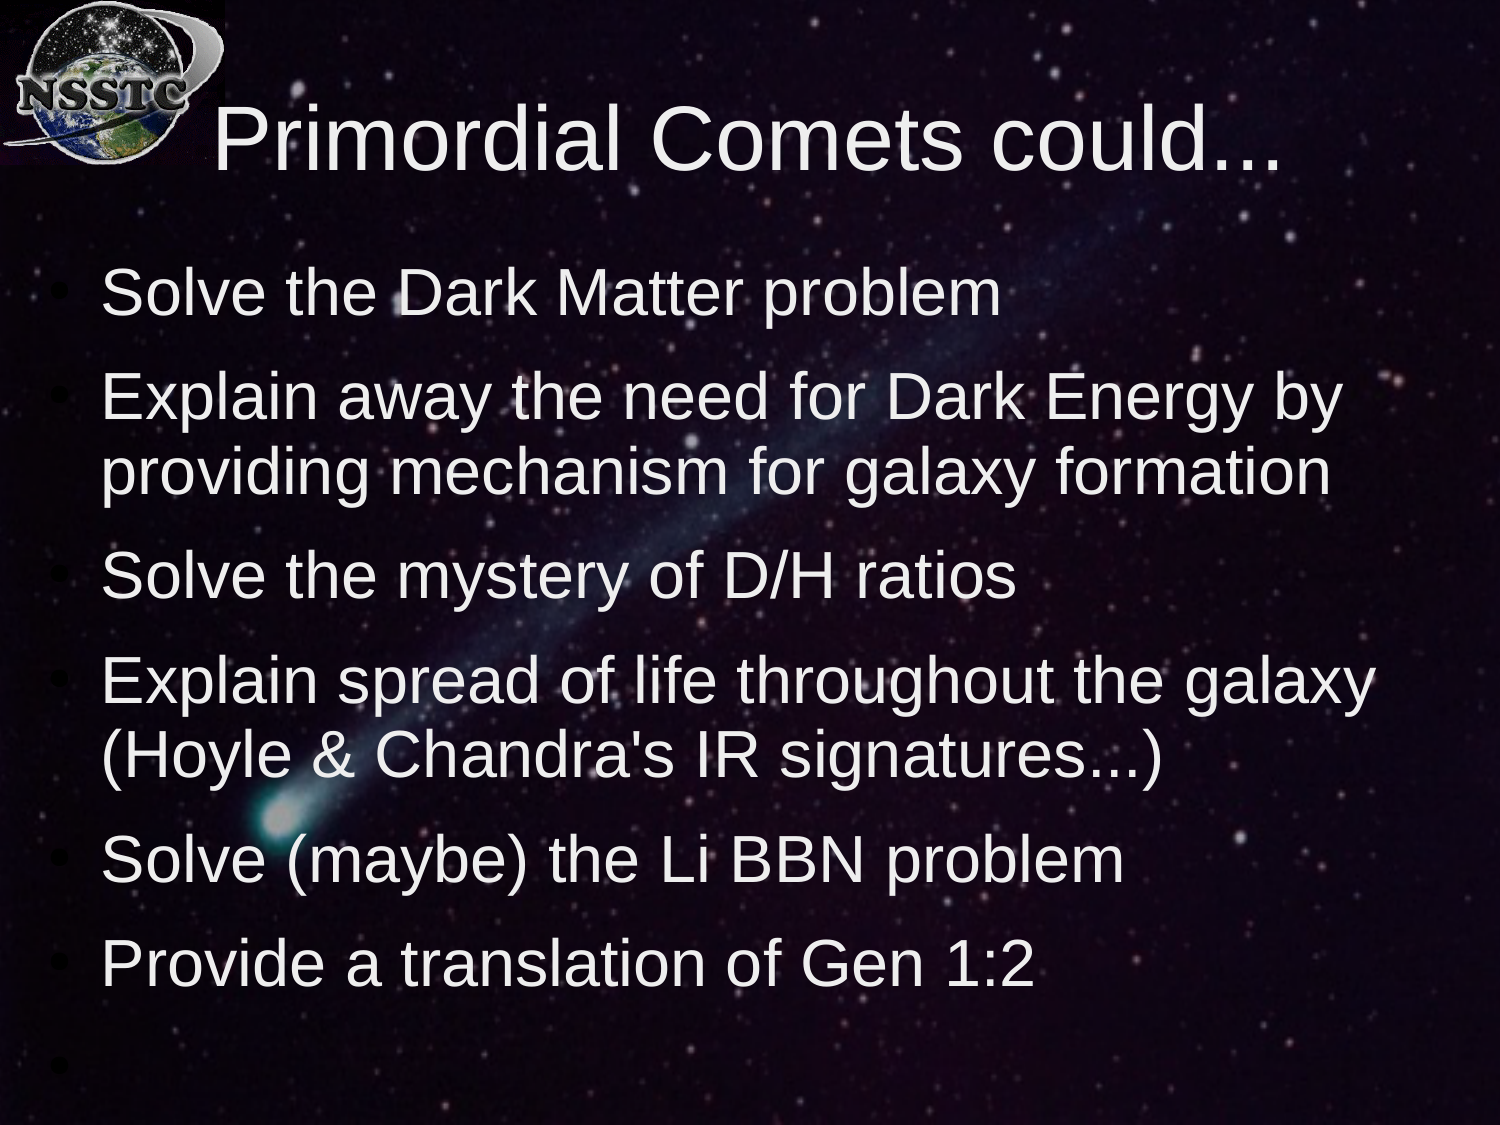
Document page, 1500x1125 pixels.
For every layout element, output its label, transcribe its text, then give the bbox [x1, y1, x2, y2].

list Solve the Dark Matter problem Explain away the need for Dark Energy by providing mechanism for galaxy formation Solve the mystery of D/H ratios Explain spread of life throughout the galaxy (Hoyle & Chandra's IR signatures...) Solve (maybe) the Li BBN problem Provide a translation of Gen 1:2 [30, 254, 1441, 1081]
picture [0, 0, 1500, 1125]
title Primordial Comets could... [75, 44, 1425, 233]
